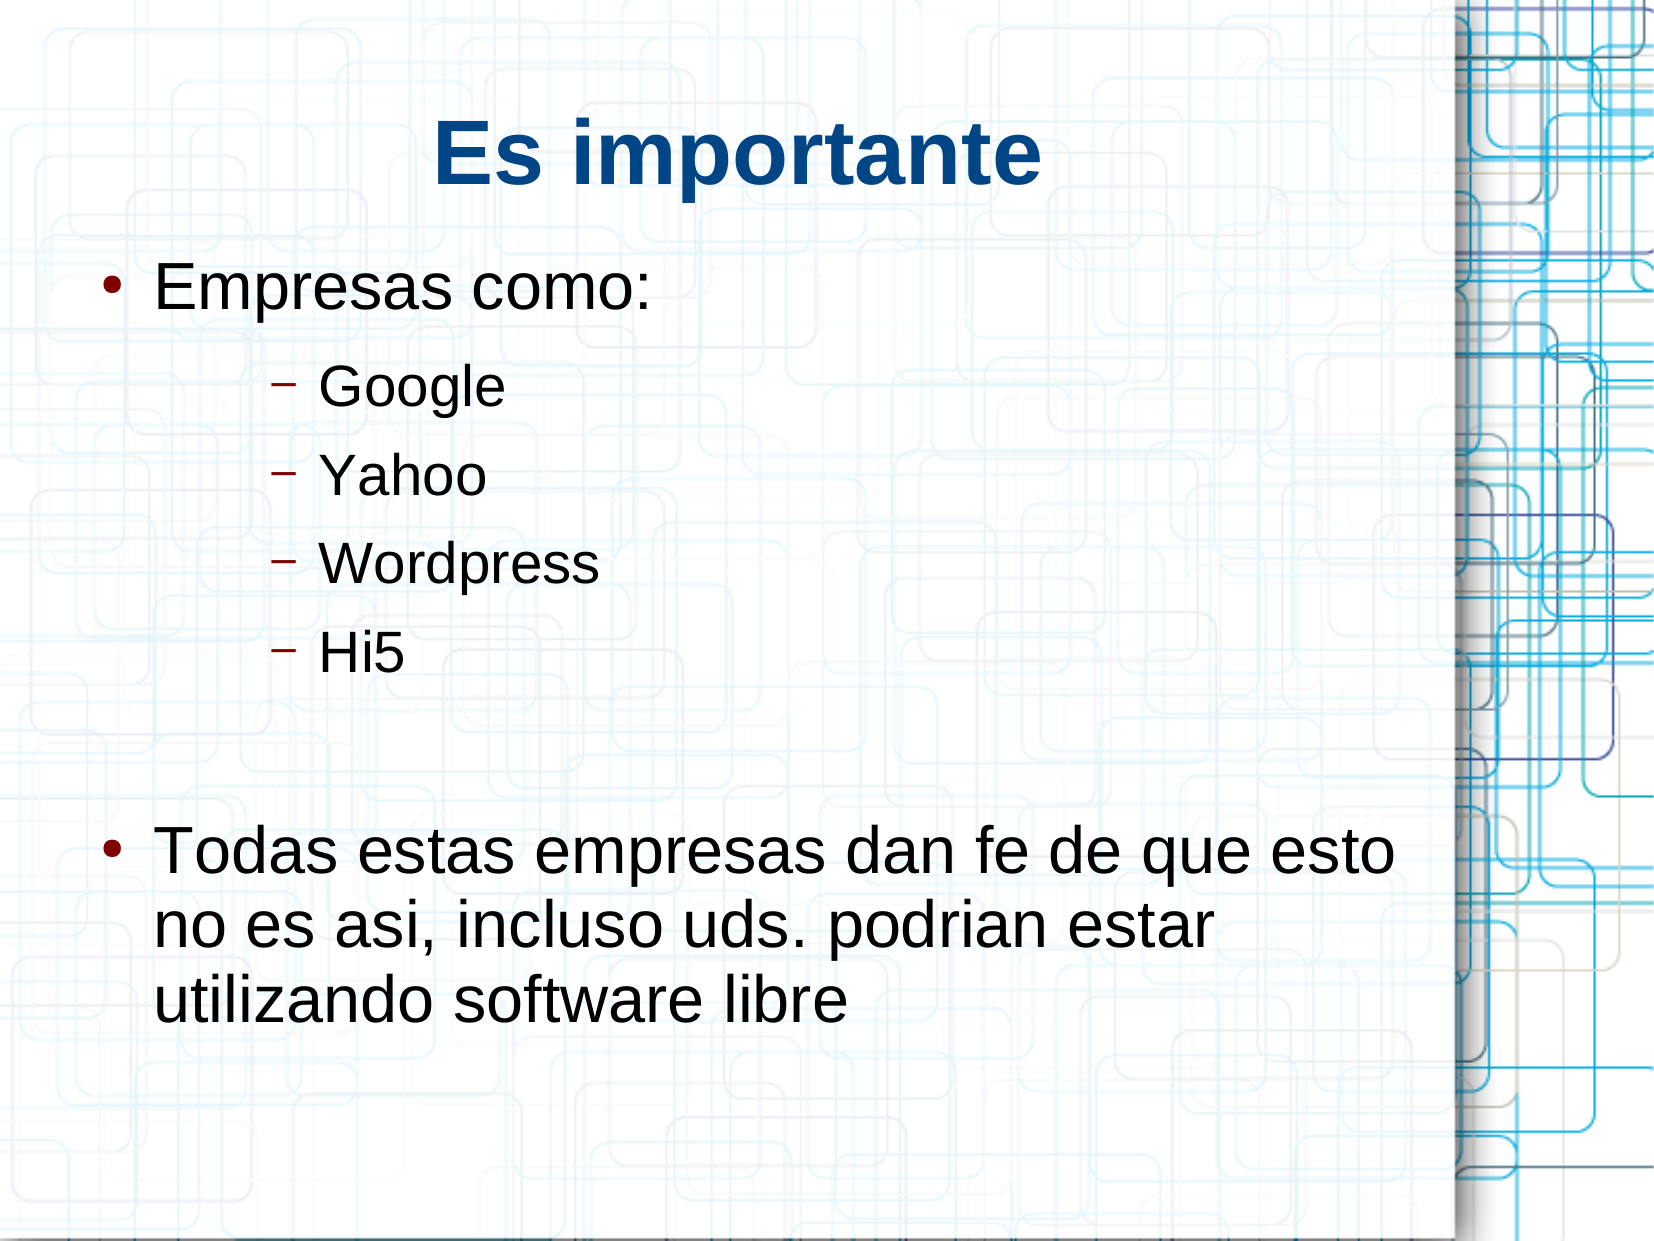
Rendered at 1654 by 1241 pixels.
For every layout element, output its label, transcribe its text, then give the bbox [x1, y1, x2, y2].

title Es importante [59, 56, 1418, 250]
picture [0, 0, 1654, 1241]
list Empresas como: Google Yahoo Wordpress Hi5 Todas estas empresas dan fe de que esto no es asi, incluso uds. podrian estar utilizando software libre [82, 249, 1418, 1054]
